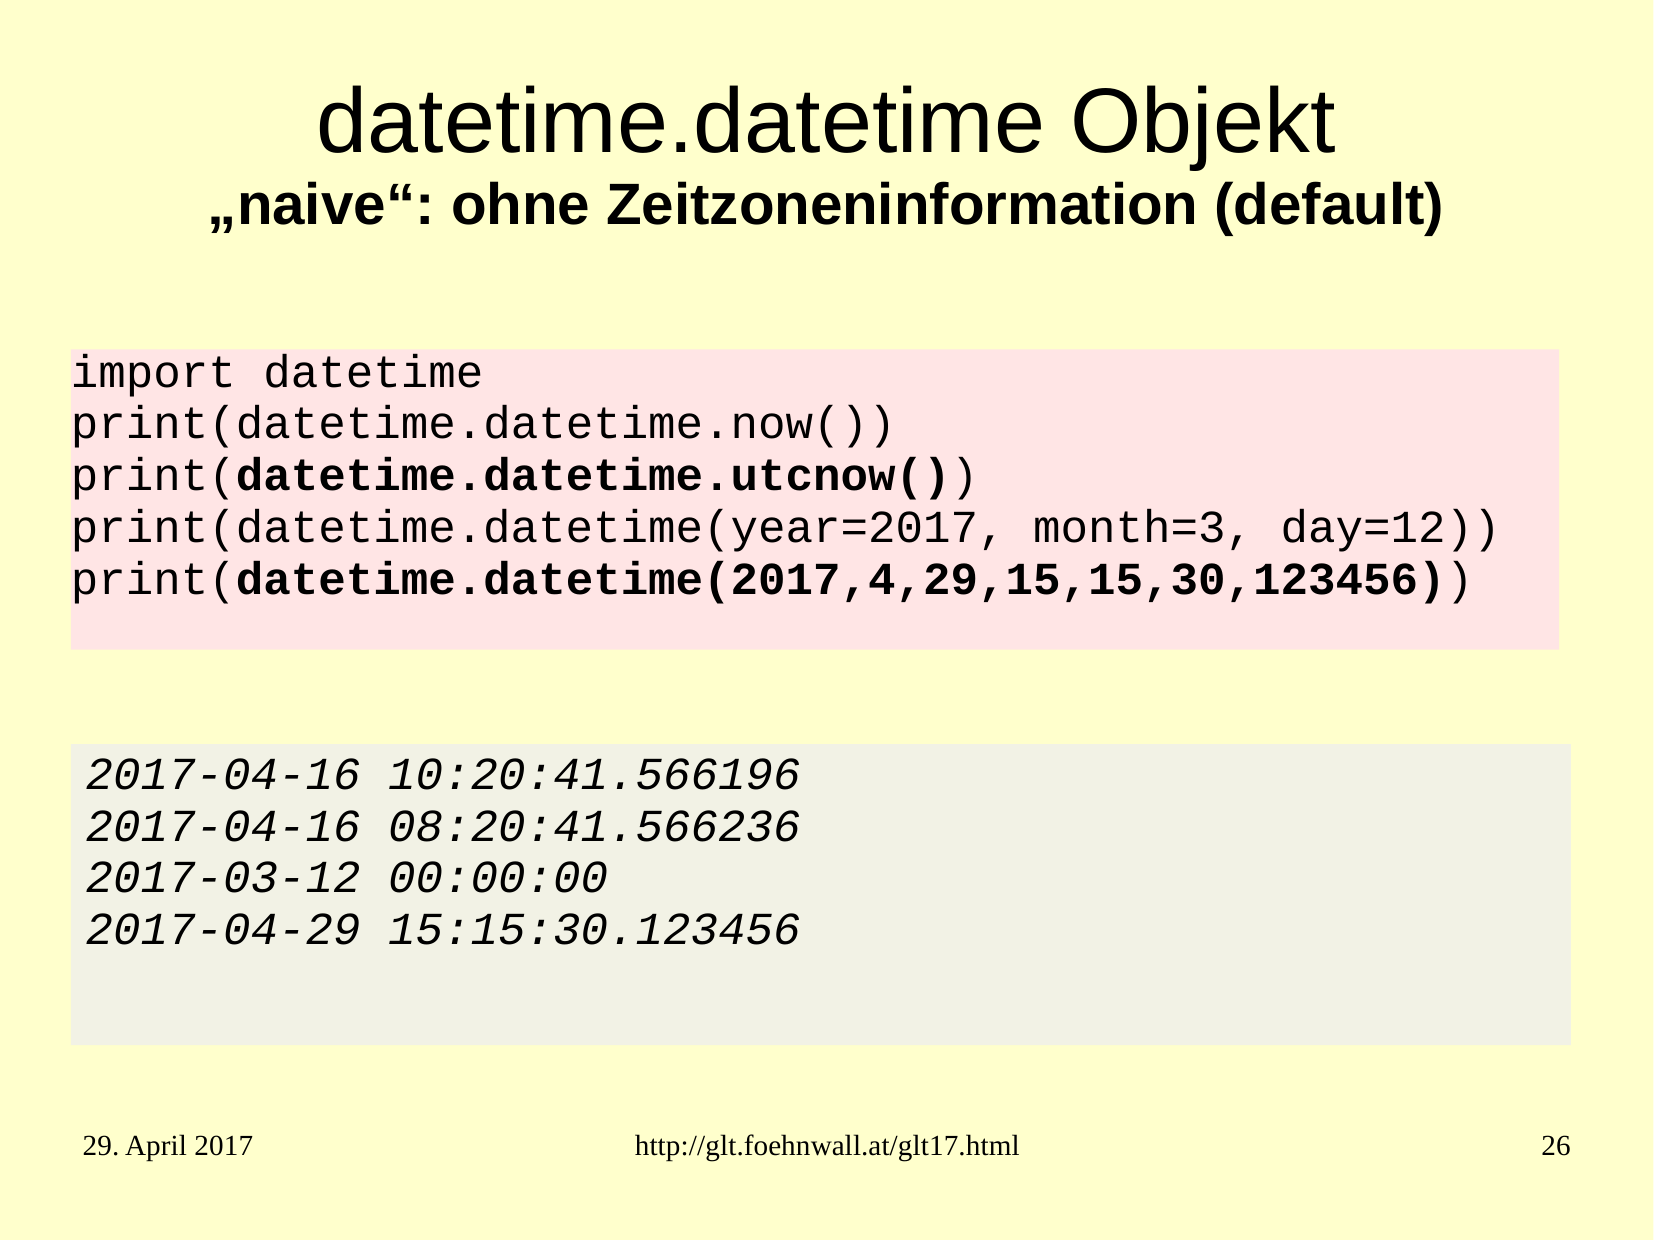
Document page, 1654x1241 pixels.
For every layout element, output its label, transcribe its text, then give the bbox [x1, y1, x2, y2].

title datetime.datetime Objekt „naive“: ohne Zeitzoneninformation (default) [82, 49, 1571, 257]
list import datetime print(datetime.datetime.now()) print(datetime.datetime.utcnow()) print(datetime.datetime(year=2017, month=3, day=12)) print(datetime.datetime(2017,4,29,15,15,30,123456)) [70, 349, 1560, 650]
text_box 2017-04-16 10:20:41.566196 2017-04-16 08:20:41.566236 2017-03-12 00:00:00 2017-04-29 15:15:30.123456 [70, 744, 1571, 1046]
